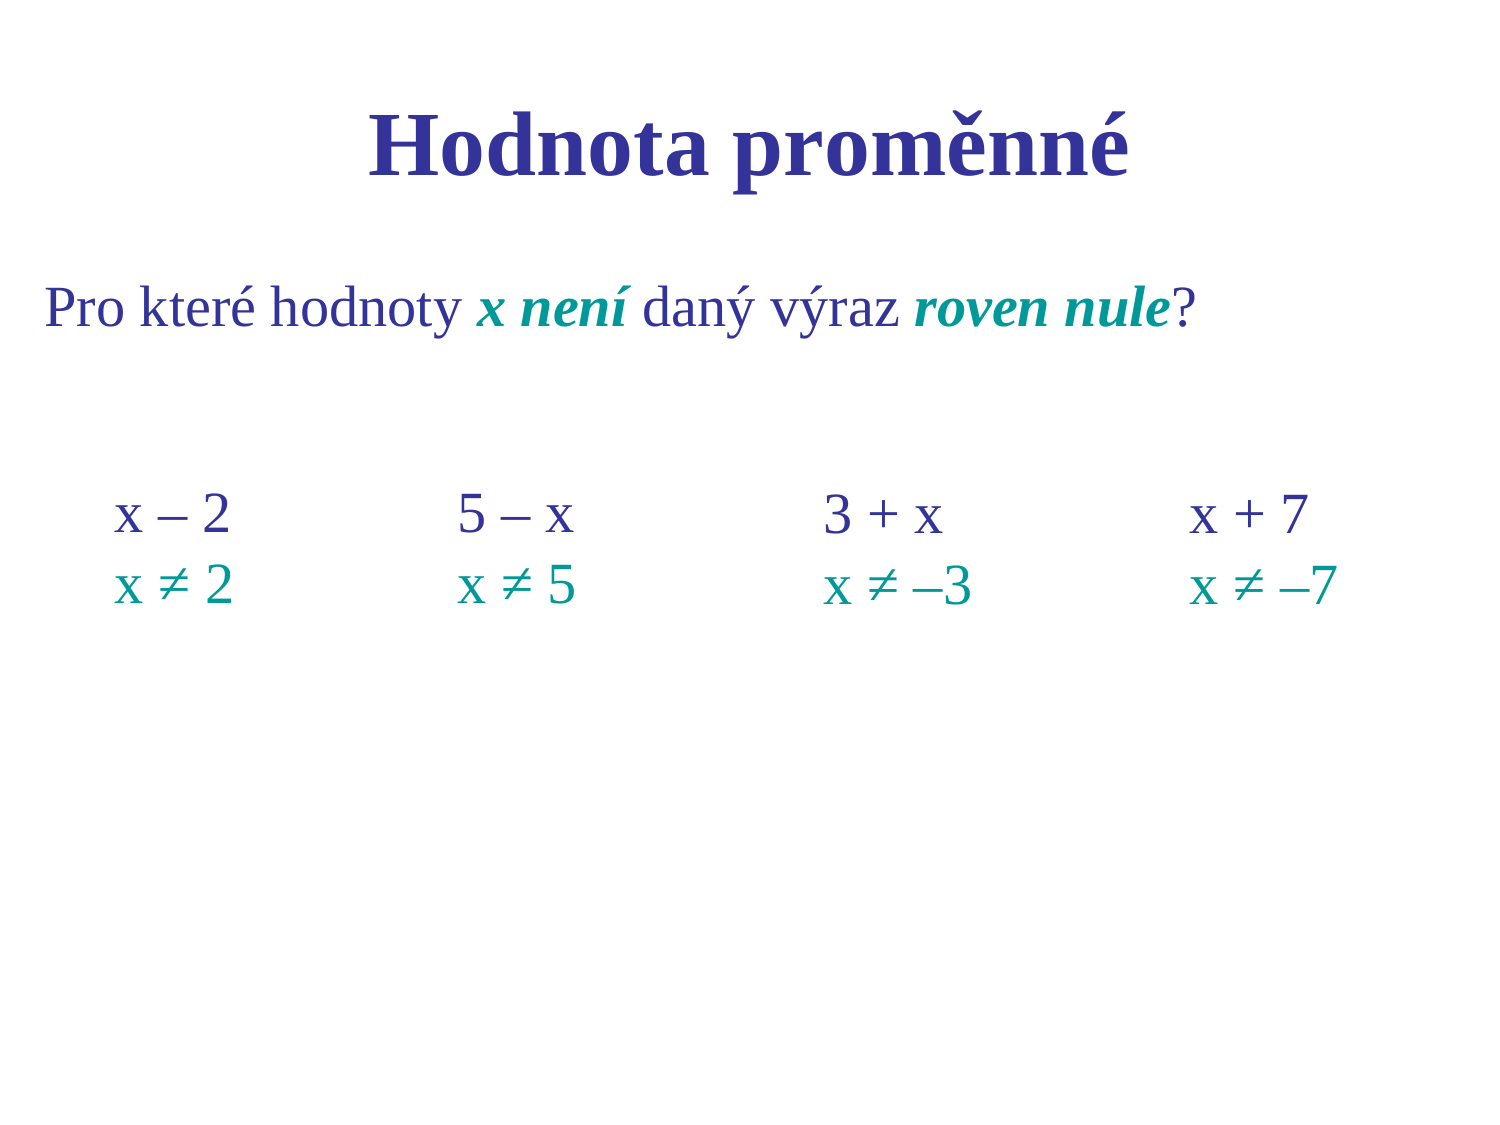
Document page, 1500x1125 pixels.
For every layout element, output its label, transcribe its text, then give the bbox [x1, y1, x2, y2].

text_box 5 – x [442, 467, 691, 539]
text_box x ≠ –7 [1175, 539, 1424, 623]
title Hodnota proměnné [75, 45, 1426, 233]
text_box x – 2 [100, 467, 349, 539]
text_box Pro které hodnoty x není daný výraz roven nule? [29, 255, 1412, 350]
text_box x ≠ 5 [442, 539, 691, 622]
text_box x ≠ –3 [808, 539, 1058, 623]
text_box x + 7 [1175, 468, 1424, 539]
text_box x ≠ 2 [100, 539, 349, 622]
text_box 3 + x [808, 468, 1058, 539]
